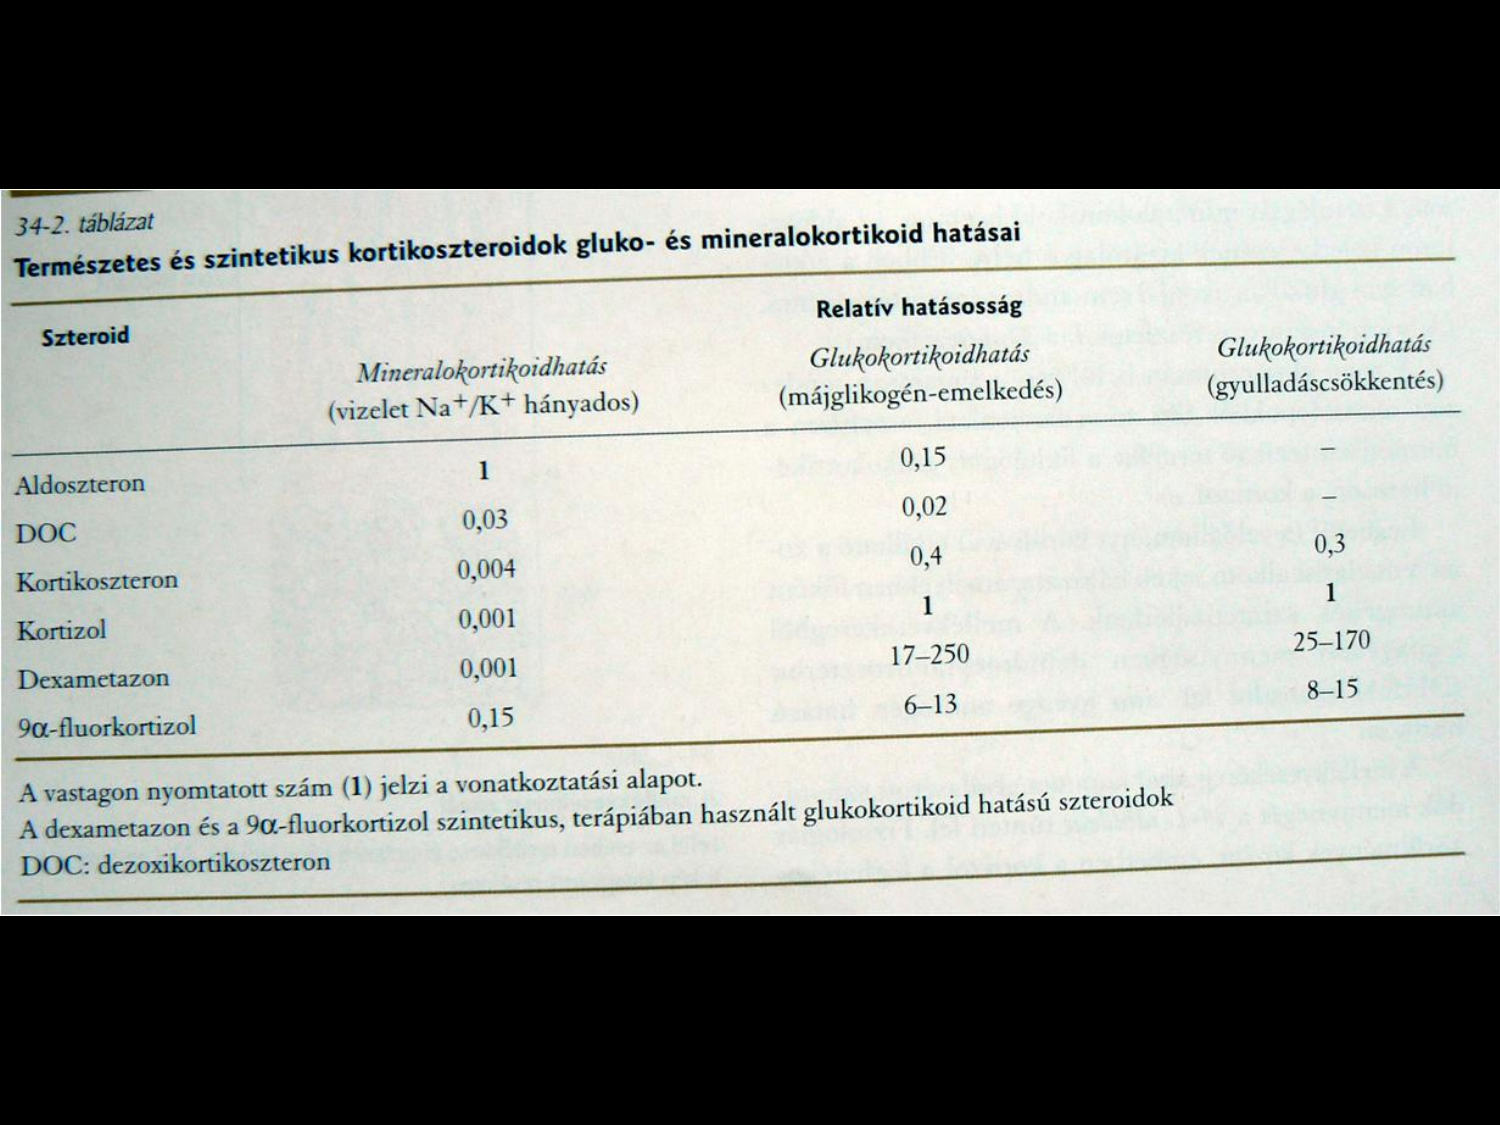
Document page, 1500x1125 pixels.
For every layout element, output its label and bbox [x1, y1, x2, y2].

picture [0, 189, 1500, 916]
